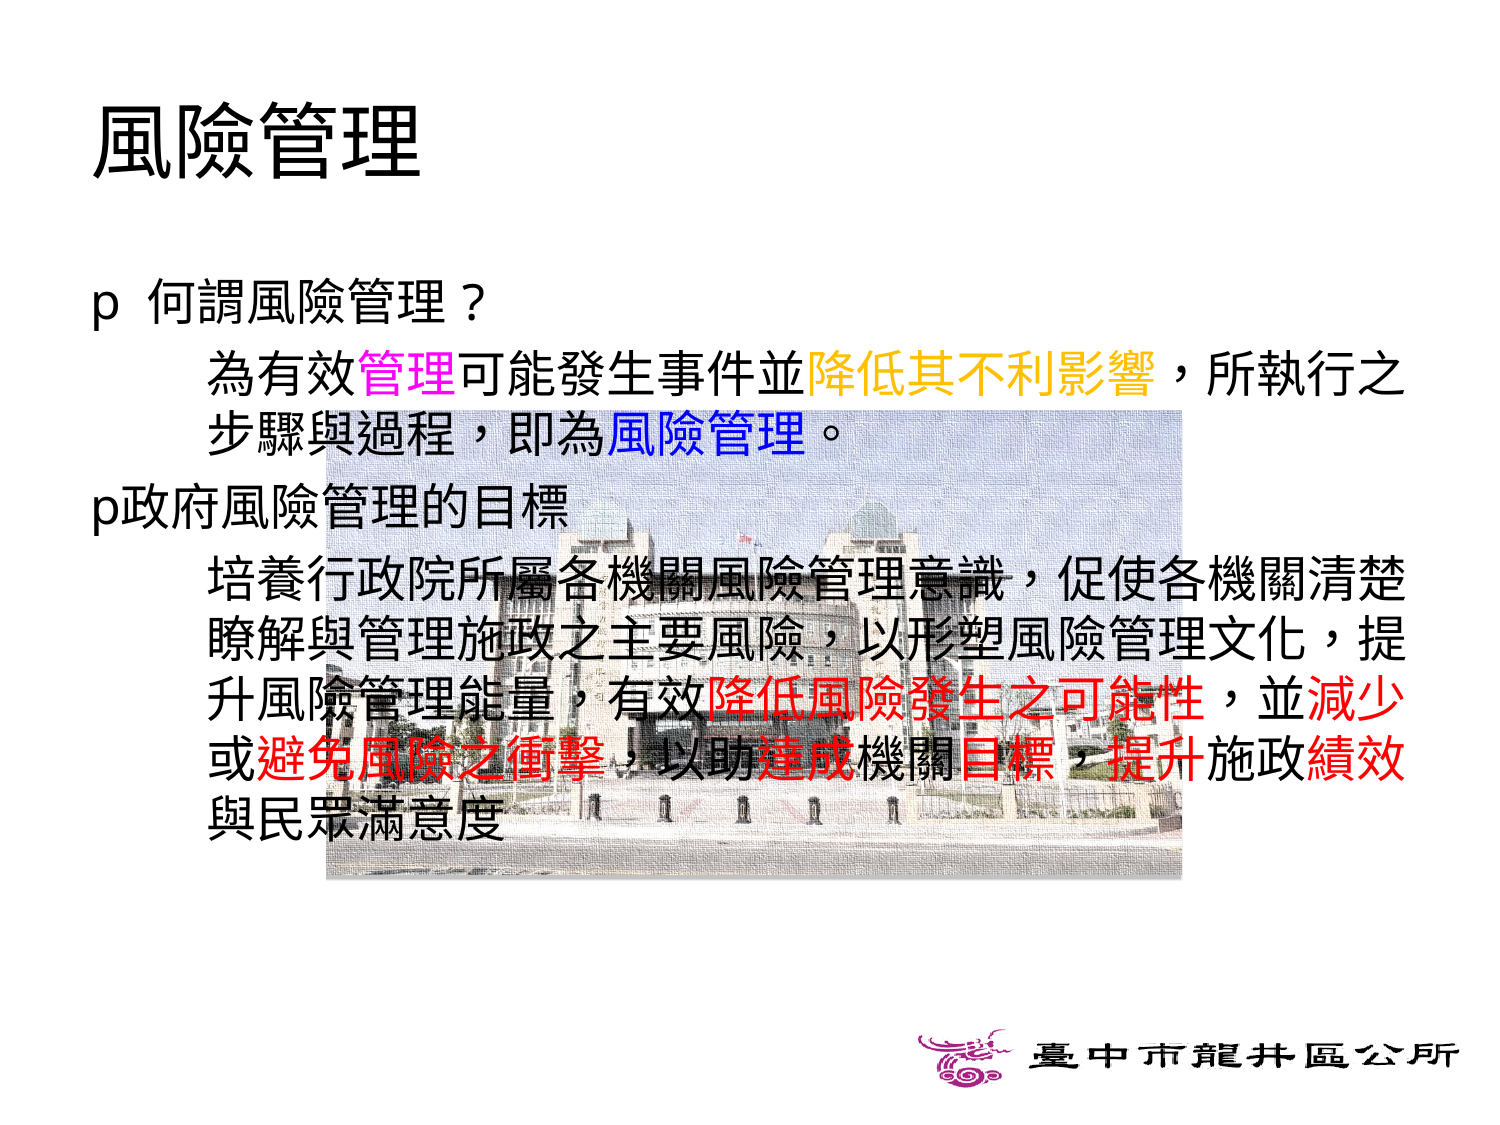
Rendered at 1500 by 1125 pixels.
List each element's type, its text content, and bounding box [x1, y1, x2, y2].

title 風險管理 [75, 45, 1426, 233]
list 何謂風險管理? 為有效管理可能發生事件並降低其不利影響，所執行之步驟與過程，即為風險管理。 政府風險管理的目標 培養行政院所屬各機關風險管理意識，促使各機關清楚瞭解與管理施政之主要風險，以形塑風險管理文化，提升風險管理能量，有效降低風險發生之可能性，並減少或避免風險之衝擊，以助達成機關目標，提升施政績效與民眾滿意度 [75, 262, 1426, 1005]
